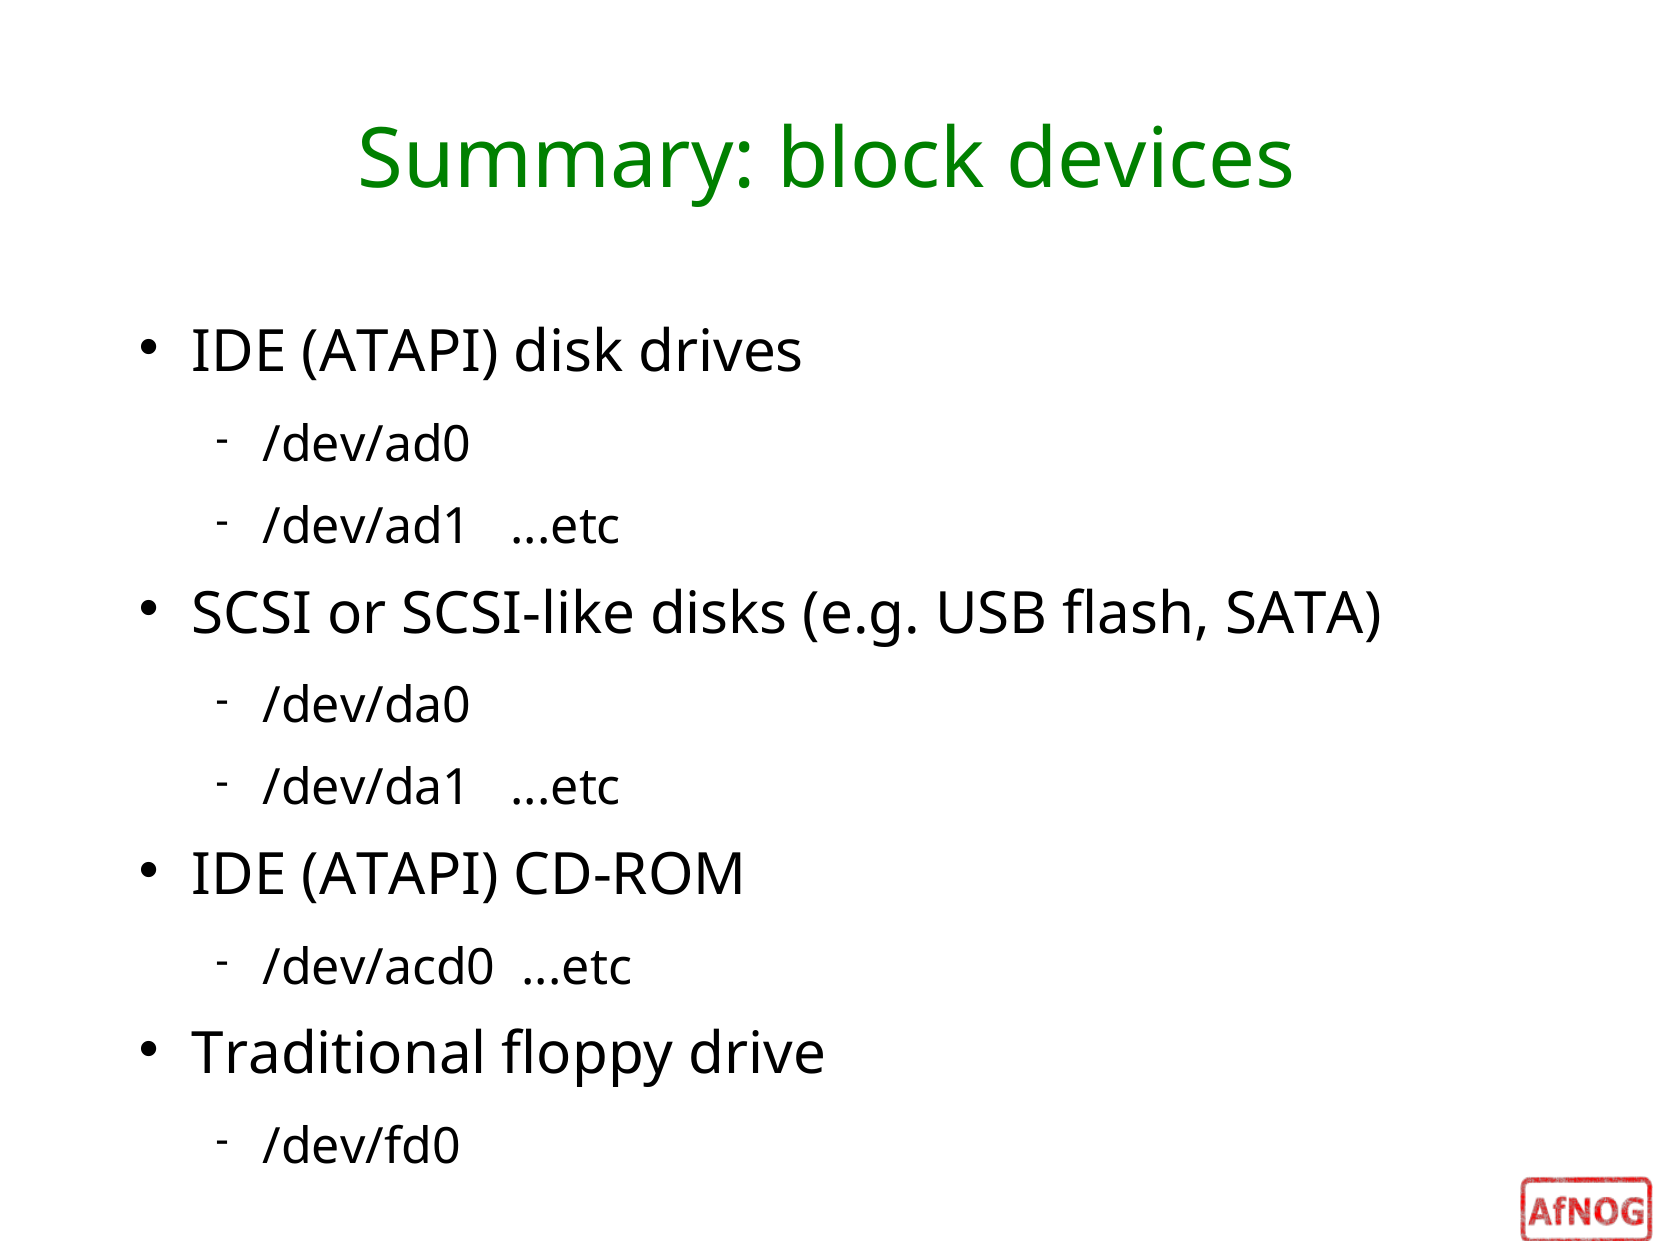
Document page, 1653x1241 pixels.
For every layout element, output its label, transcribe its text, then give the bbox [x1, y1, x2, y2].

text_box Summary: block devices [121, 73, 1533, 241]
text_box IDE (ATAPI) disk drives /dev/ad0 /dev/ad1 ...etc SCSI or SCSI-like disks (e.g. USB flash, SATA) /dev/da0 /dev/da1 ...etc IDE (ATAPI) CD-ROM /dev/acd0 ...etc Traditional floppy drive /dev/fd0 [121, 315, 1533, 1176]
picture [1519, 1175, 1653, 1241]
